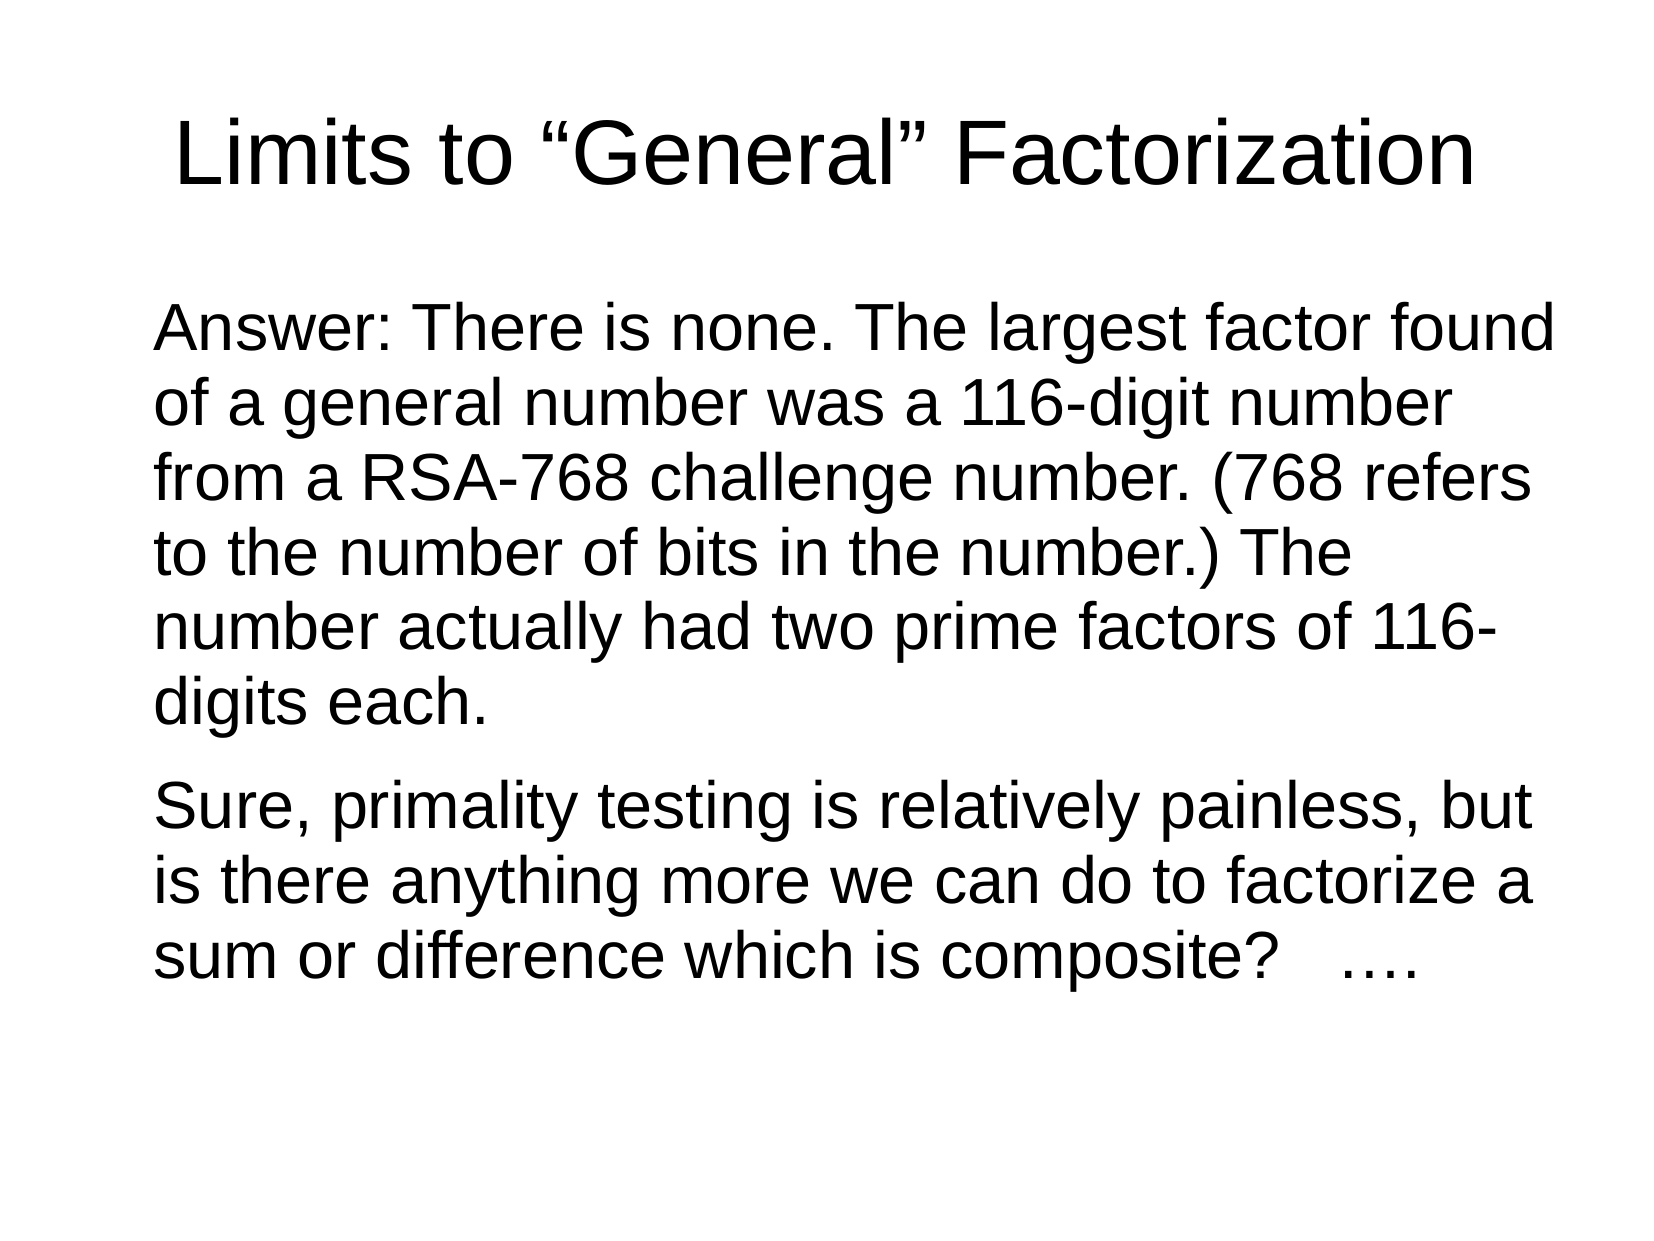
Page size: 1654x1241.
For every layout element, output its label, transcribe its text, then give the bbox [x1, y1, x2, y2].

list Answer: There is none. The largest factor found of a general number was a 116-digit number from a RSA-768 challenge number. (768 refers to the number of bits in the number.) The number actually had two prime factors of 116-digits each. Sure, primality testing is relatively painless, but is there anything more we can do to factorize a sum or difference which is composite? …. [82, 290, 1571, 1171]
title Limits to “General” Factorization [82, 49, 1571, 257]
